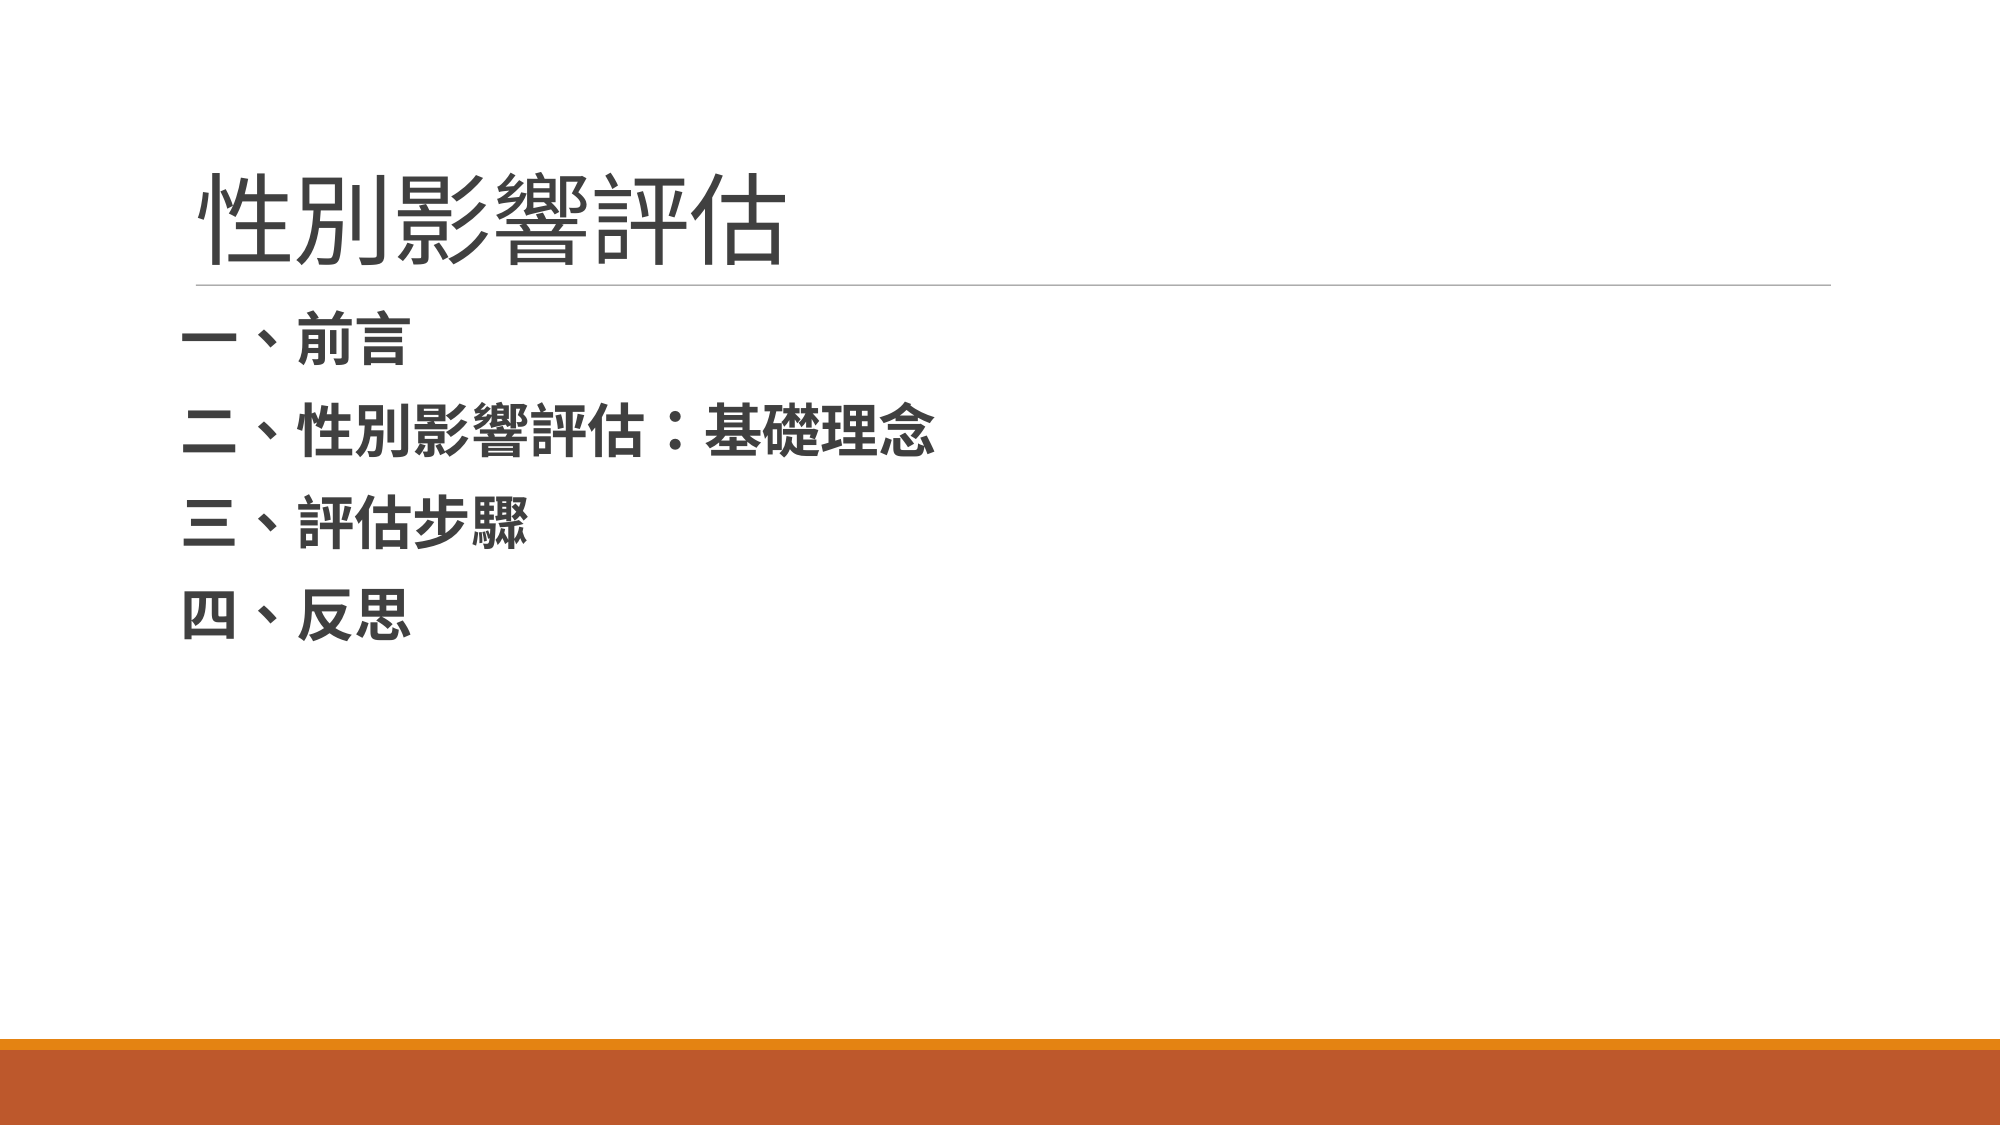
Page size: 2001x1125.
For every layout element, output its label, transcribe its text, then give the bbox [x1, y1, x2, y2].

list 一、前言 二、性別影響評估：基礎理念 三、評估步驟 四、反思 [180, 302, 1830, 963]
title 性別影響評估 [180, 47, 1830, 285]
